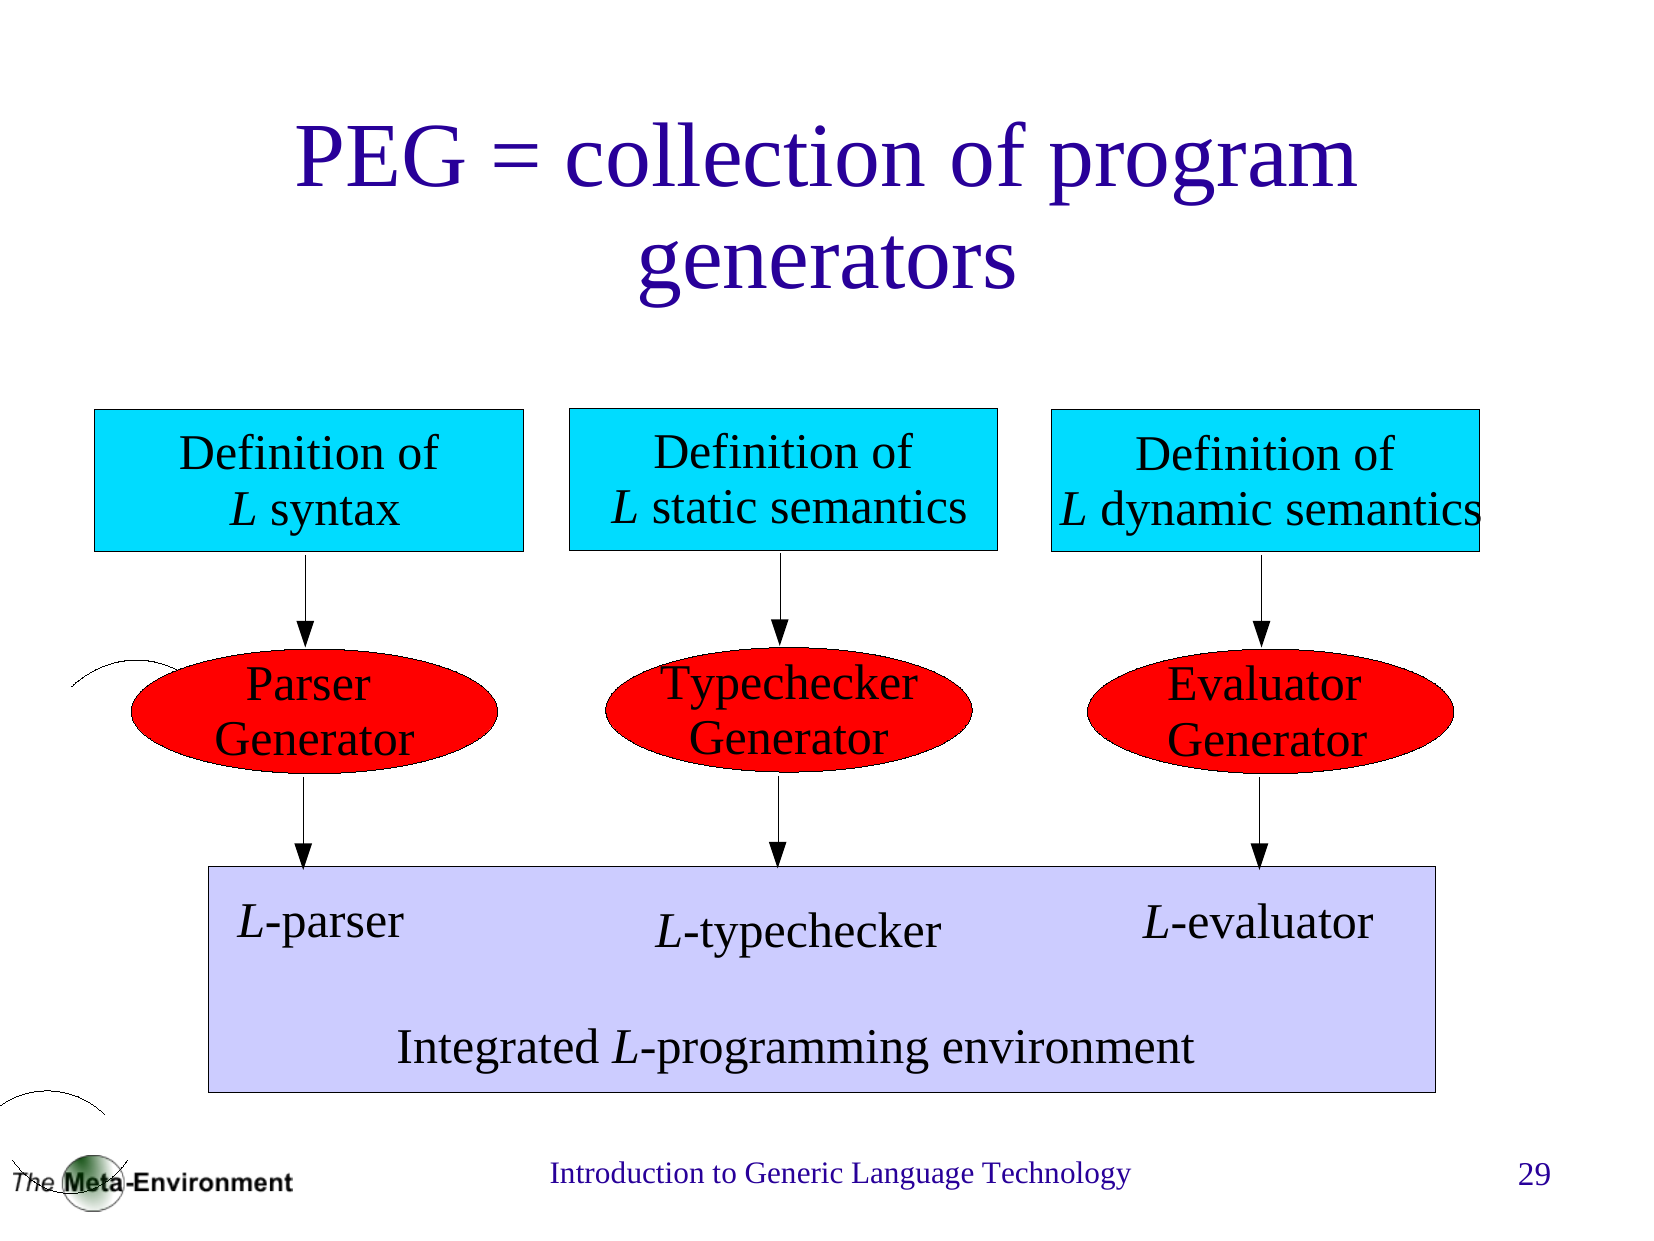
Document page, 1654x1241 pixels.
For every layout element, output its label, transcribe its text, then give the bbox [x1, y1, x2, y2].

picture [13, 1155, 293, 1212]
text_box Evaluator Generator [1087, 649, 1454, 774]
text_box Definition of L static semantics [569, 408, 998, 551]
text_box L-parser [237, 892, 407, 953]
text_box Typechecker Generator [605, 647, 973, 773]
text_box Integrated L-programming environment [396, 1018, 1211, 1079]
text_box Definition of L syntax [94, 409, 524, 552]
text_box Definition of L dynamic semantics [1051, 409, 1480, 552]
text_box L-typechecker [655, 902, 951, 963]
text_box [208, 866, 1436, 1093]
text_box Parser Generator [131, 649, 498, 774]
title PEG = collection of program generators [121, 102, 1534, 311]
text_box L-evaluator [1142, 894, 1397, 955]
